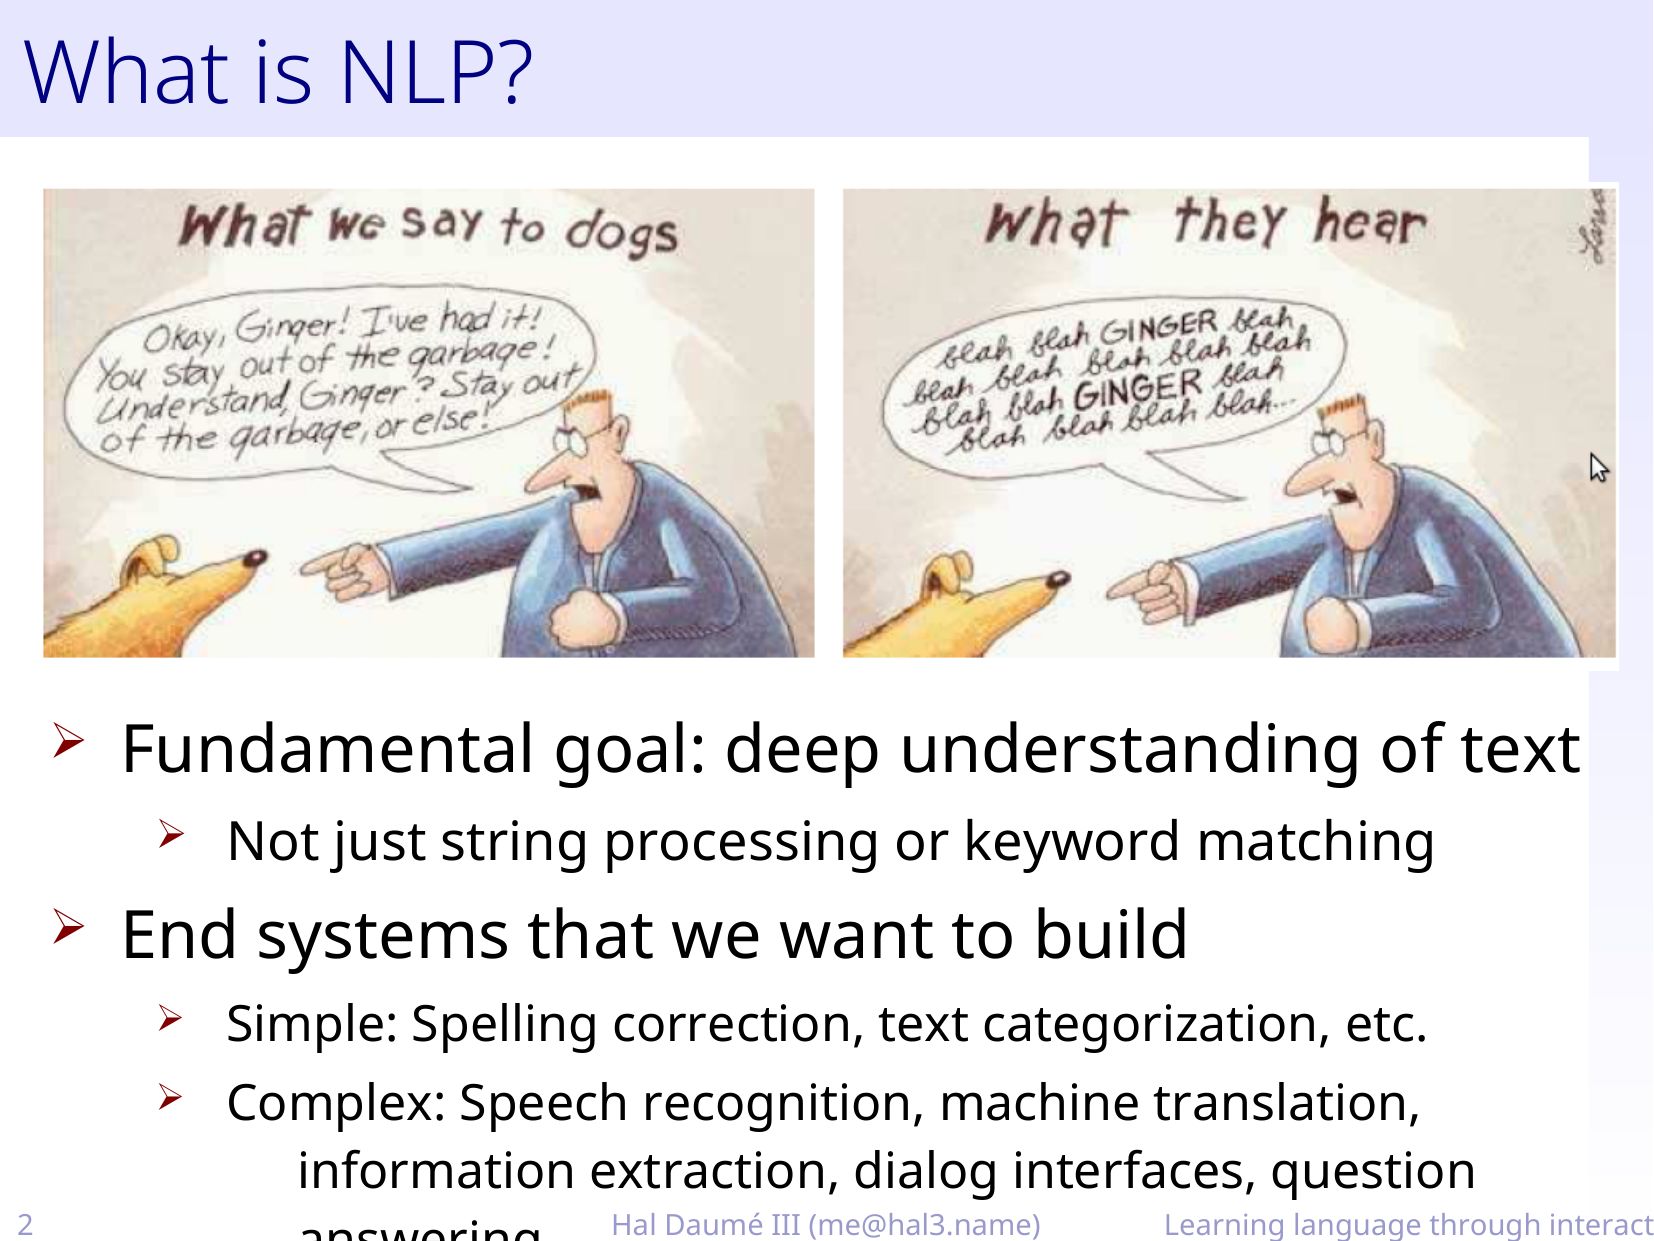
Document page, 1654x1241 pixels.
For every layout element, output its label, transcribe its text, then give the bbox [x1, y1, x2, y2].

picture [36, 182, 1620, 671]
list Fundamental goal: deep understanding of text Not just string processing or keyword matching End systems that we want to build Simple: Spelling correction, text categorization, etc. Complex: Speech recognition, machine translation, information extraction, dialog interfaces, question answering Unknown: human-level comprehension (more than just NLP?) [37, 701, 1612, 1241]
title What is NLP? [22, 8, 1639, 131]
